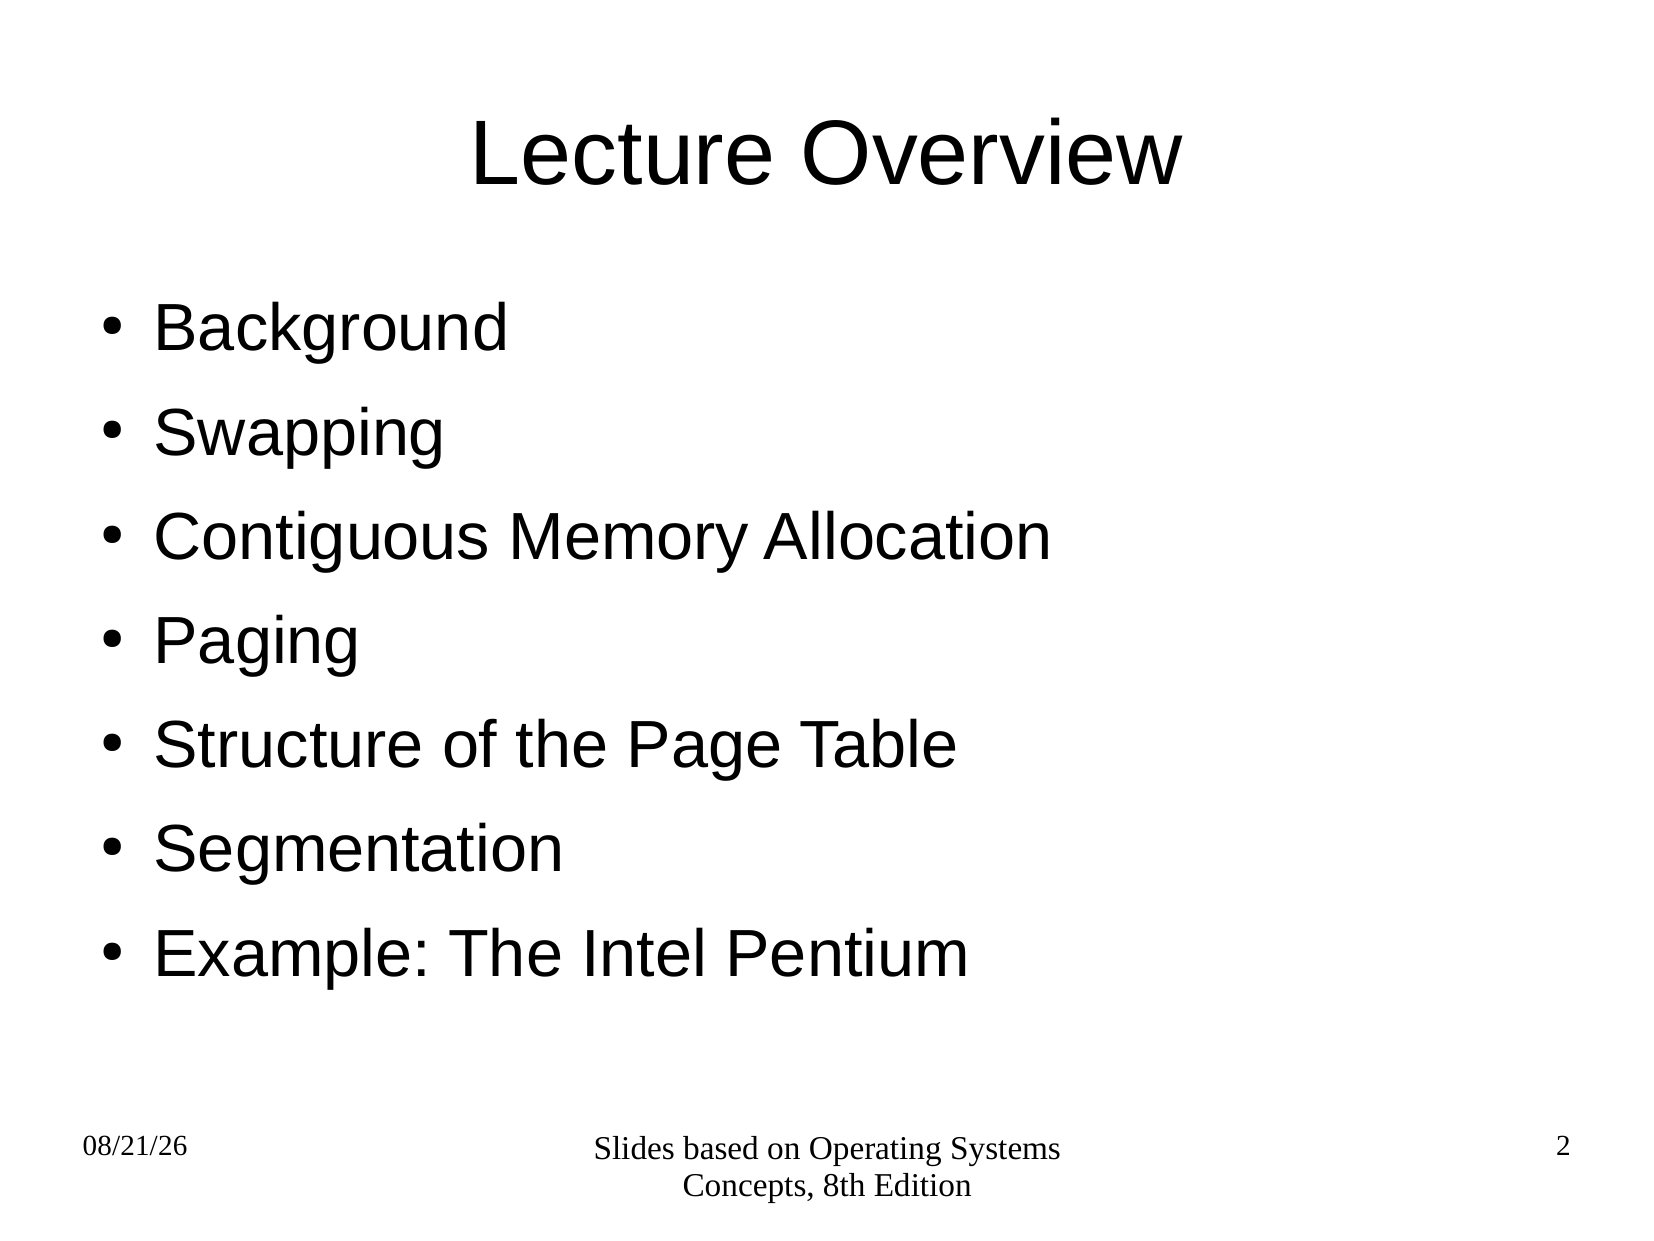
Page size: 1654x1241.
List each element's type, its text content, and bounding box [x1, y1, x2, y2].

list Background Swapping Contiguous Memory Allocation Paging Structure of the Page Table Segmentation Example: The Intel Pentium [82, 290, 1571, 1010]
title Lecture Overview [82, 49, 1571, 257]
